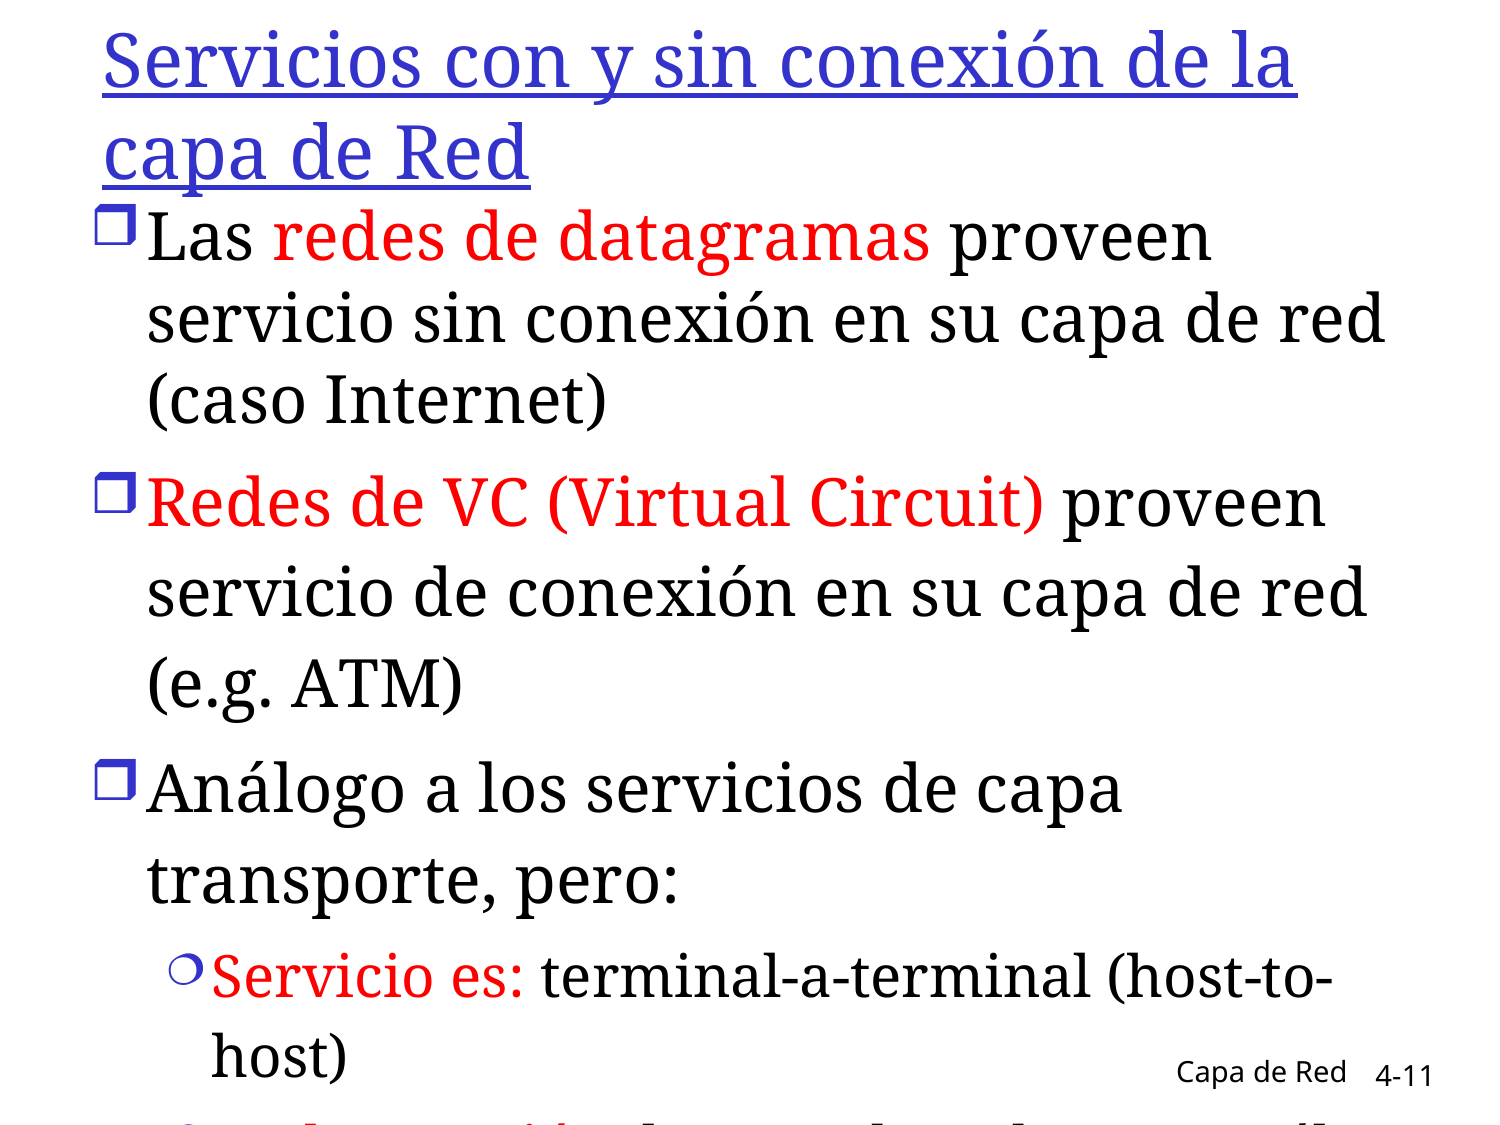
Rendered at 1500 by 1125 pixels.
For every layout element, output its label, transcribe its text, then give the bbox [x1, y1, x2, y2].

list Las redes de datagramas proveen servicio sin conexión en su capa de red (caso Internet) Redes de VC (Virtual Circuit) proveen servicio de conexión en su capa de red (e.g. ATM) Análogo a los servicios de capa transporte, pero: Servicio es: terminal-a-terminal (host-to-host) No hay opción: la capa de red provee sólo uno u otro (es tipo circuito virtual o es datagrama, no ambos) Implementación: en la red interna (core) [75, 187, 1463, 1066]
title Servicios con y sin conexión de la capa de Red [87, 15, 1426, 187]
